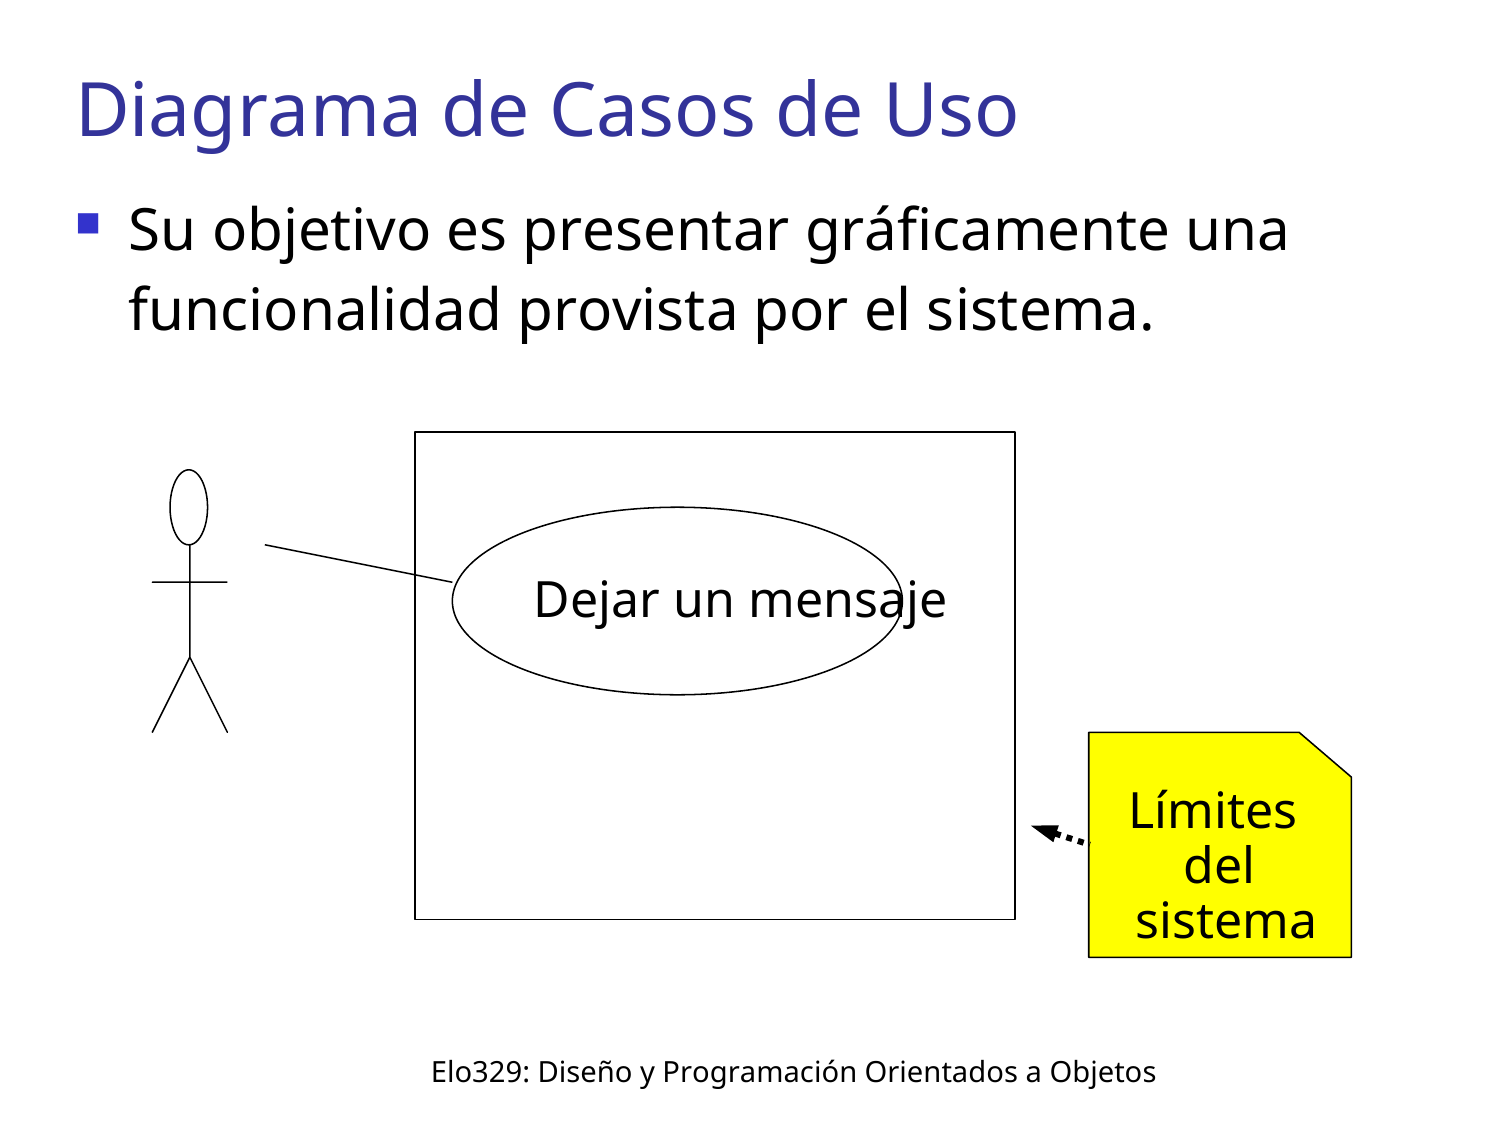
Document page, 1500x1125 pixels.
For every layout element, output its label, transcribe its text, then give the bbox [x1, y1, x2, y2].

list Su objetivo es presentar gráficamente una funcionalidad provista por el sistema. [75, 187, 1446, 1051]
text_box Límites del sistema [1088, 732, 1352, 958]
text_box Dejar un mensaje [452, 507, 903, 695]
title Diagrama de Casos de Uso [75, 25, 1449, 188]
